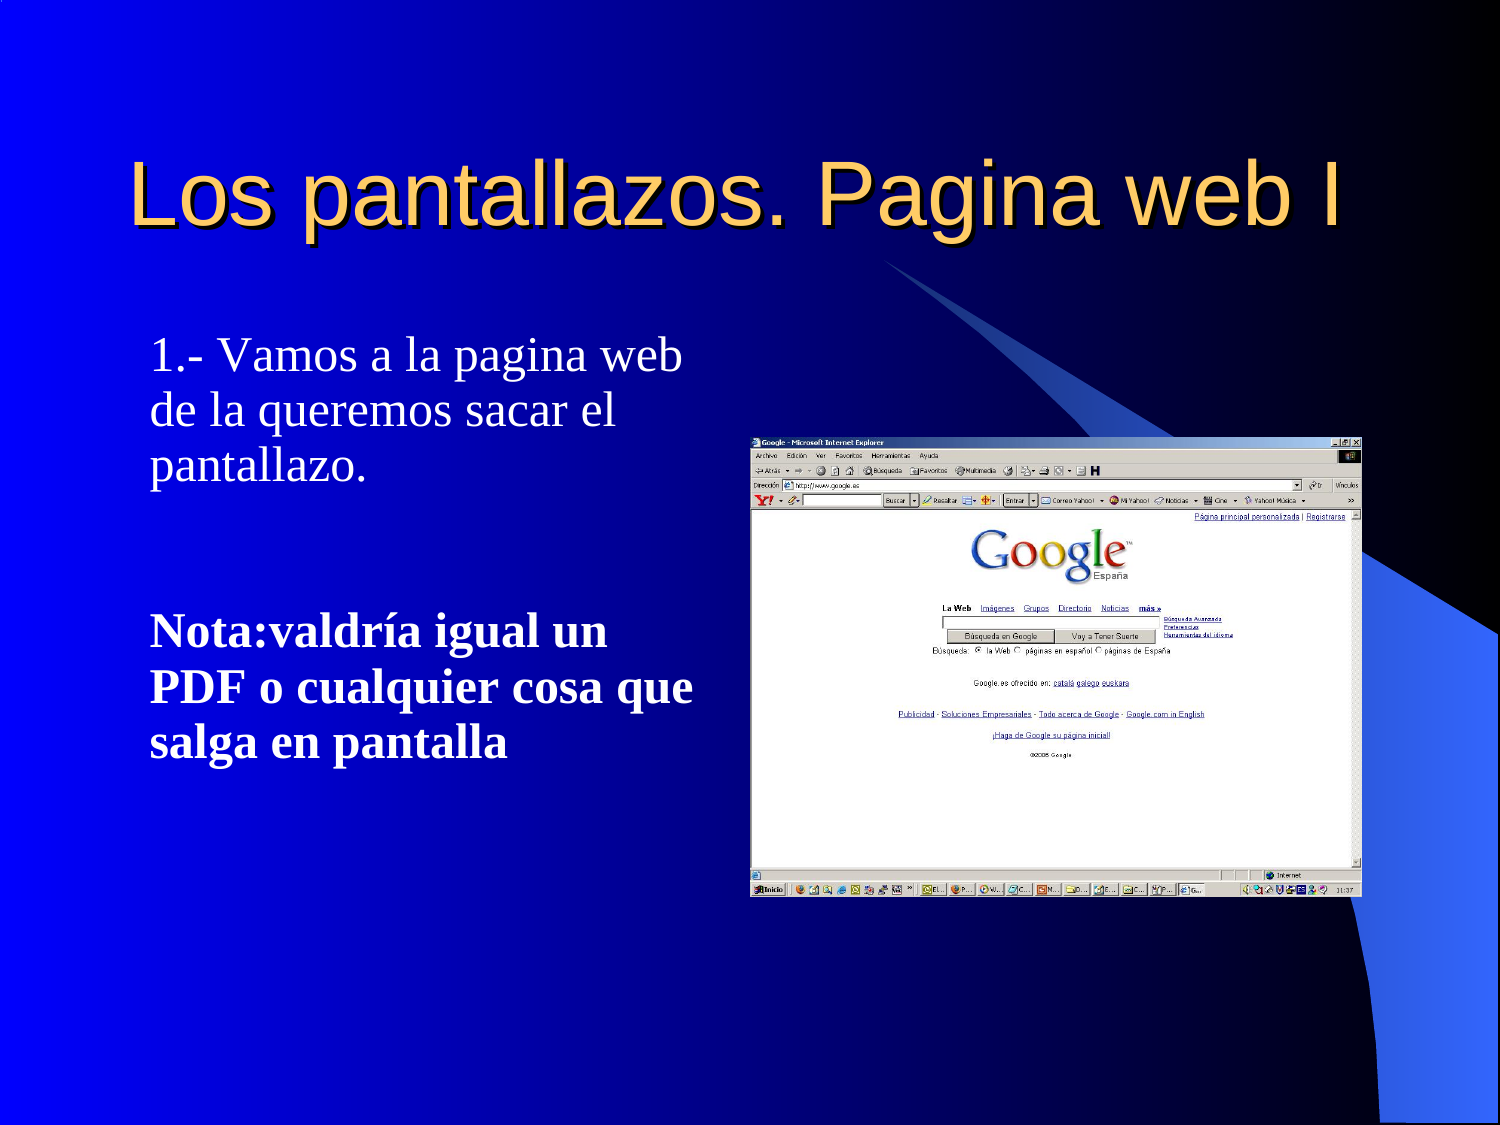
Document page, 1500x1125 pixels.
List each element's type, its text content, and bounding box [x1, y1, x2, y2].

text_box 1.- Vamos a la pagina web de la queremos sacar el pantallazo. Nota:valdría igual un PDF o cualquier cosa que salga en pantalla [134, 319, 713, 777]
title Los pantallazos. Pagina web I [111, 99, 1438, 288]
picture [750, 437, 1362, 897]
